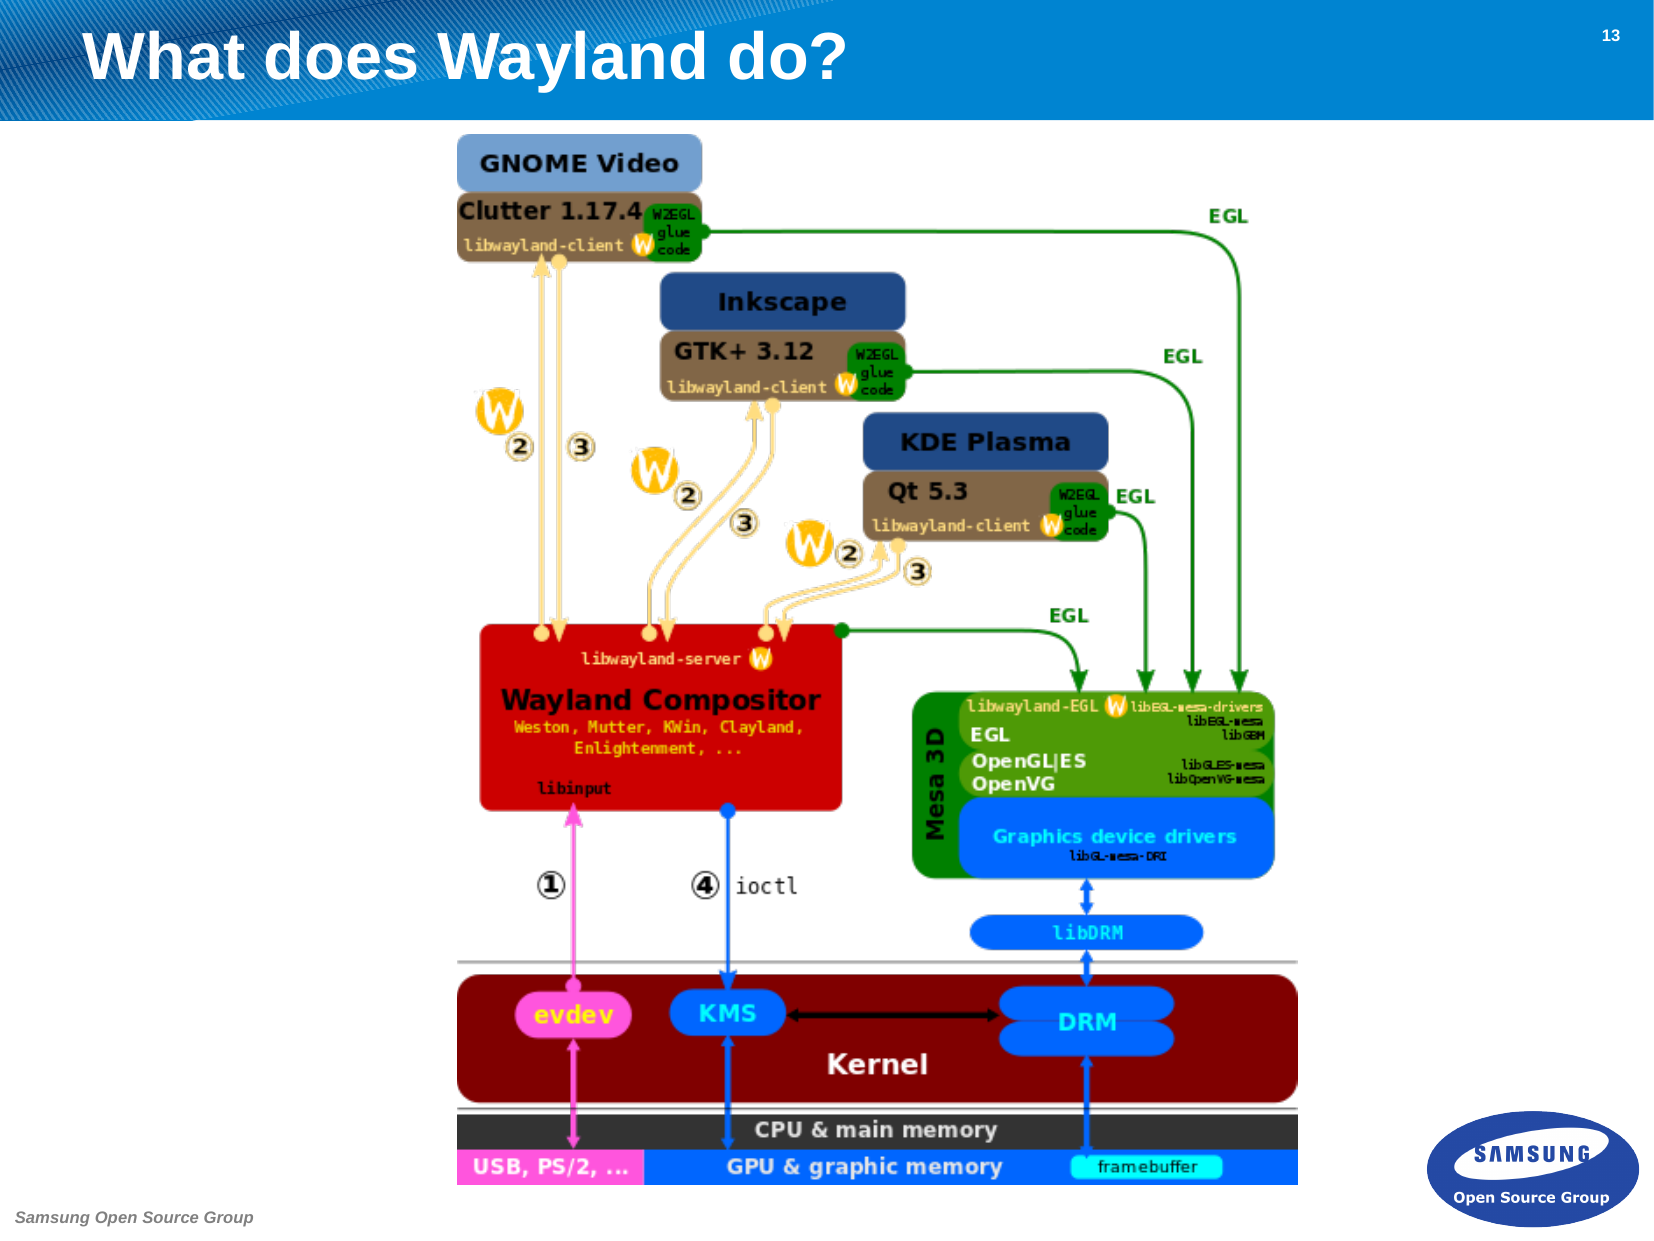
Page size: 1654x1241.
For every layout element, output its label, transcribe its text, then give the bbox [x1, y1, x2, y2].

title What does Wayland do? [82, 15, 1570, 100]
picture [457, 134, 1298, 1186]
picture [1425, 1109, 1641, 1230]
